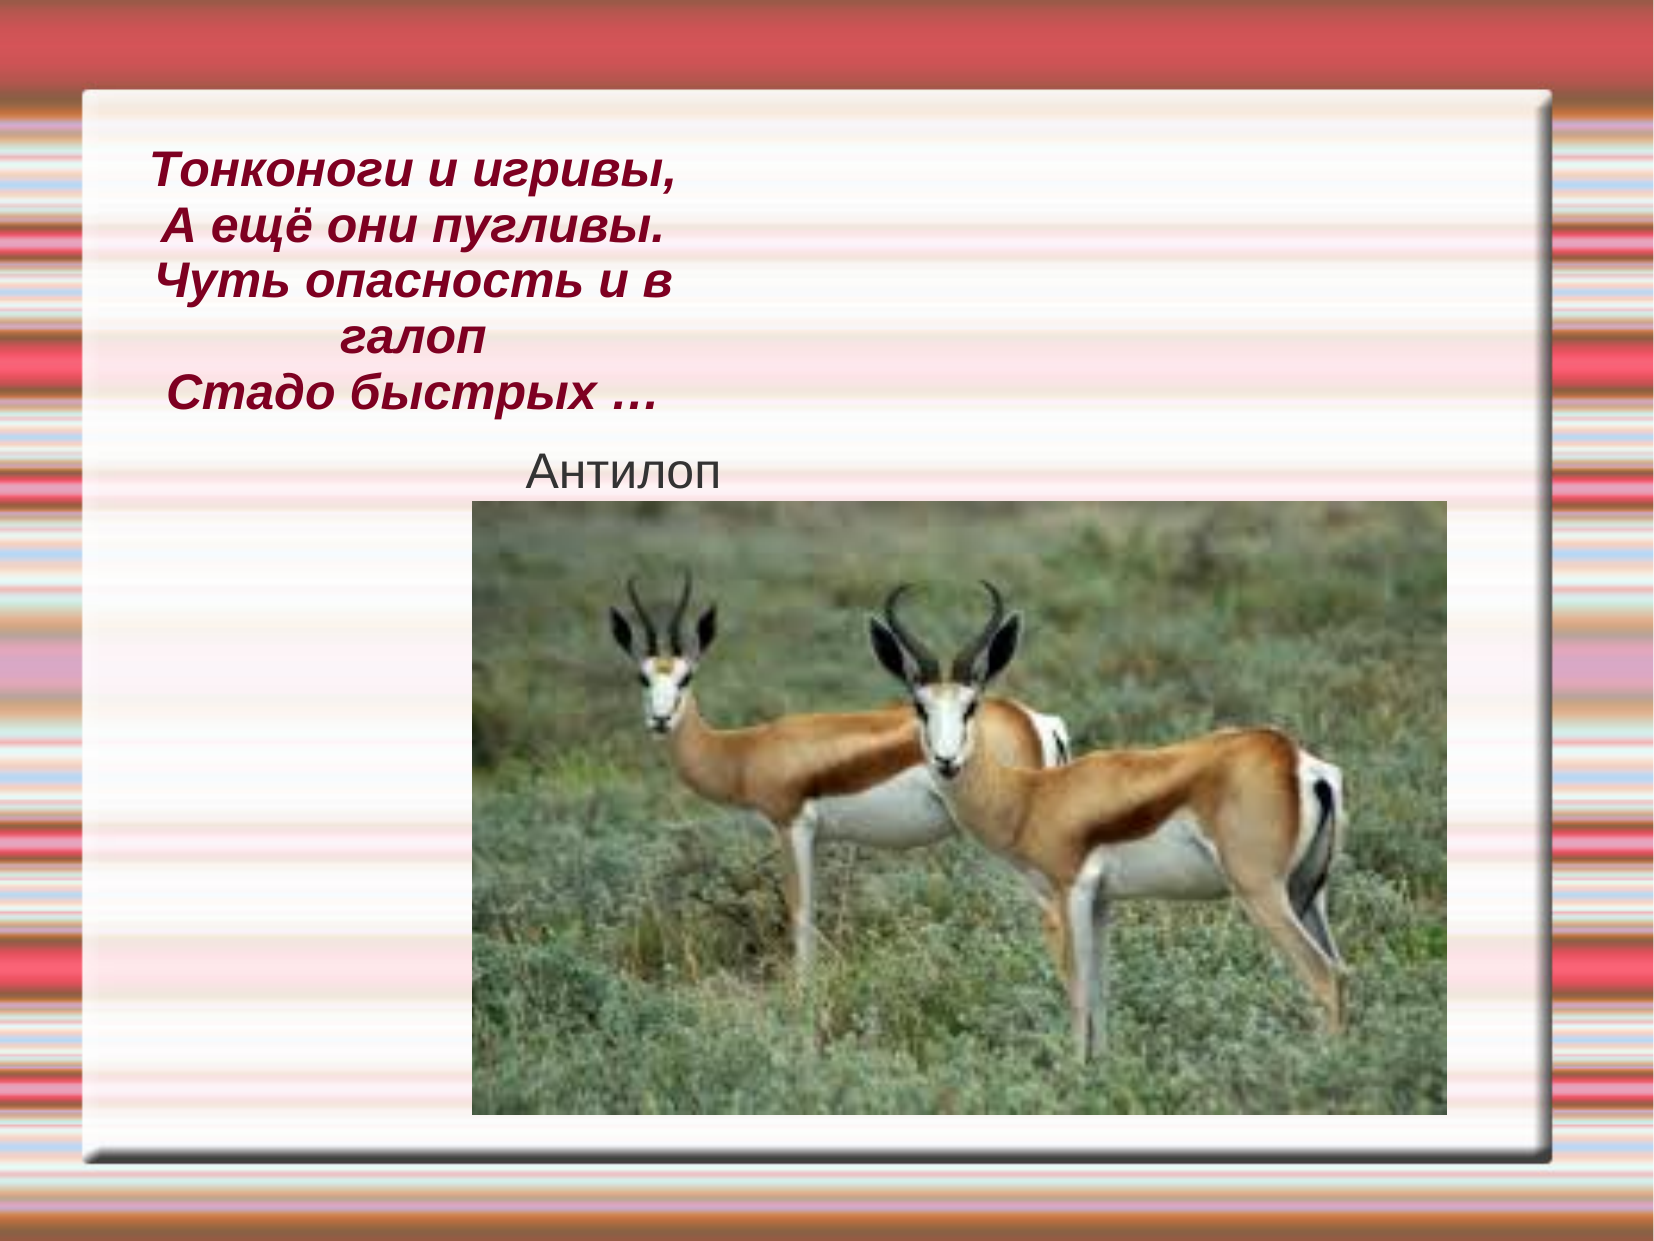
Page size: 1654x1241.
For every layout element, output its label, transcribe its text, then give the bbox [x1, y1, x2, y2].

list Антилоп [442, 442, 739, 502]
picture [0, 0, 1654, 1241]
title Тонконоги и игривы, А ещё они пугливы. Чуть опасность и в галоп Стадо быстрых … [118, 118, 709, 443]
